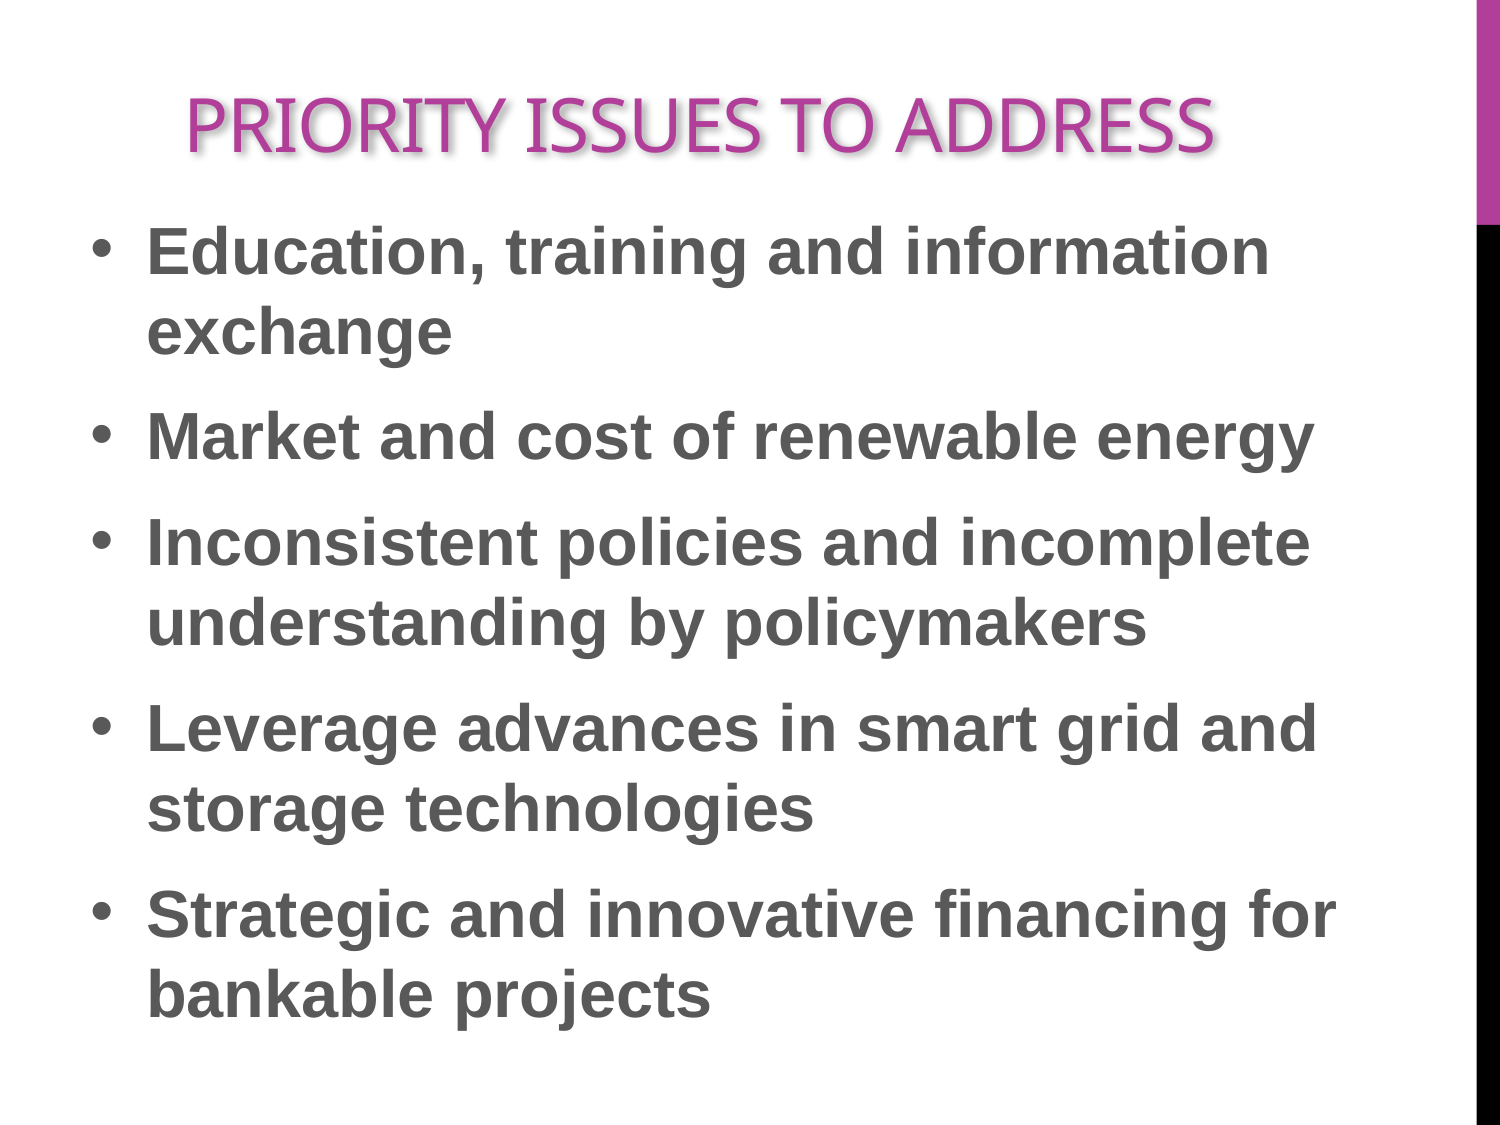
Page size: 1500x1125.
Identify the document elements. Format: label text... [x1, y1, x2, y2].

title Priority Issues to address [75, 24, 1325, 175]
list Education, training and information exchange Market and cost of renewable energy Inconsistent policies and incomplete understanding by policymakers Leverage advances in smart grid and storage technologies Strategic and innovative financing for bankable projects [75, 200, 1425, 1038]
